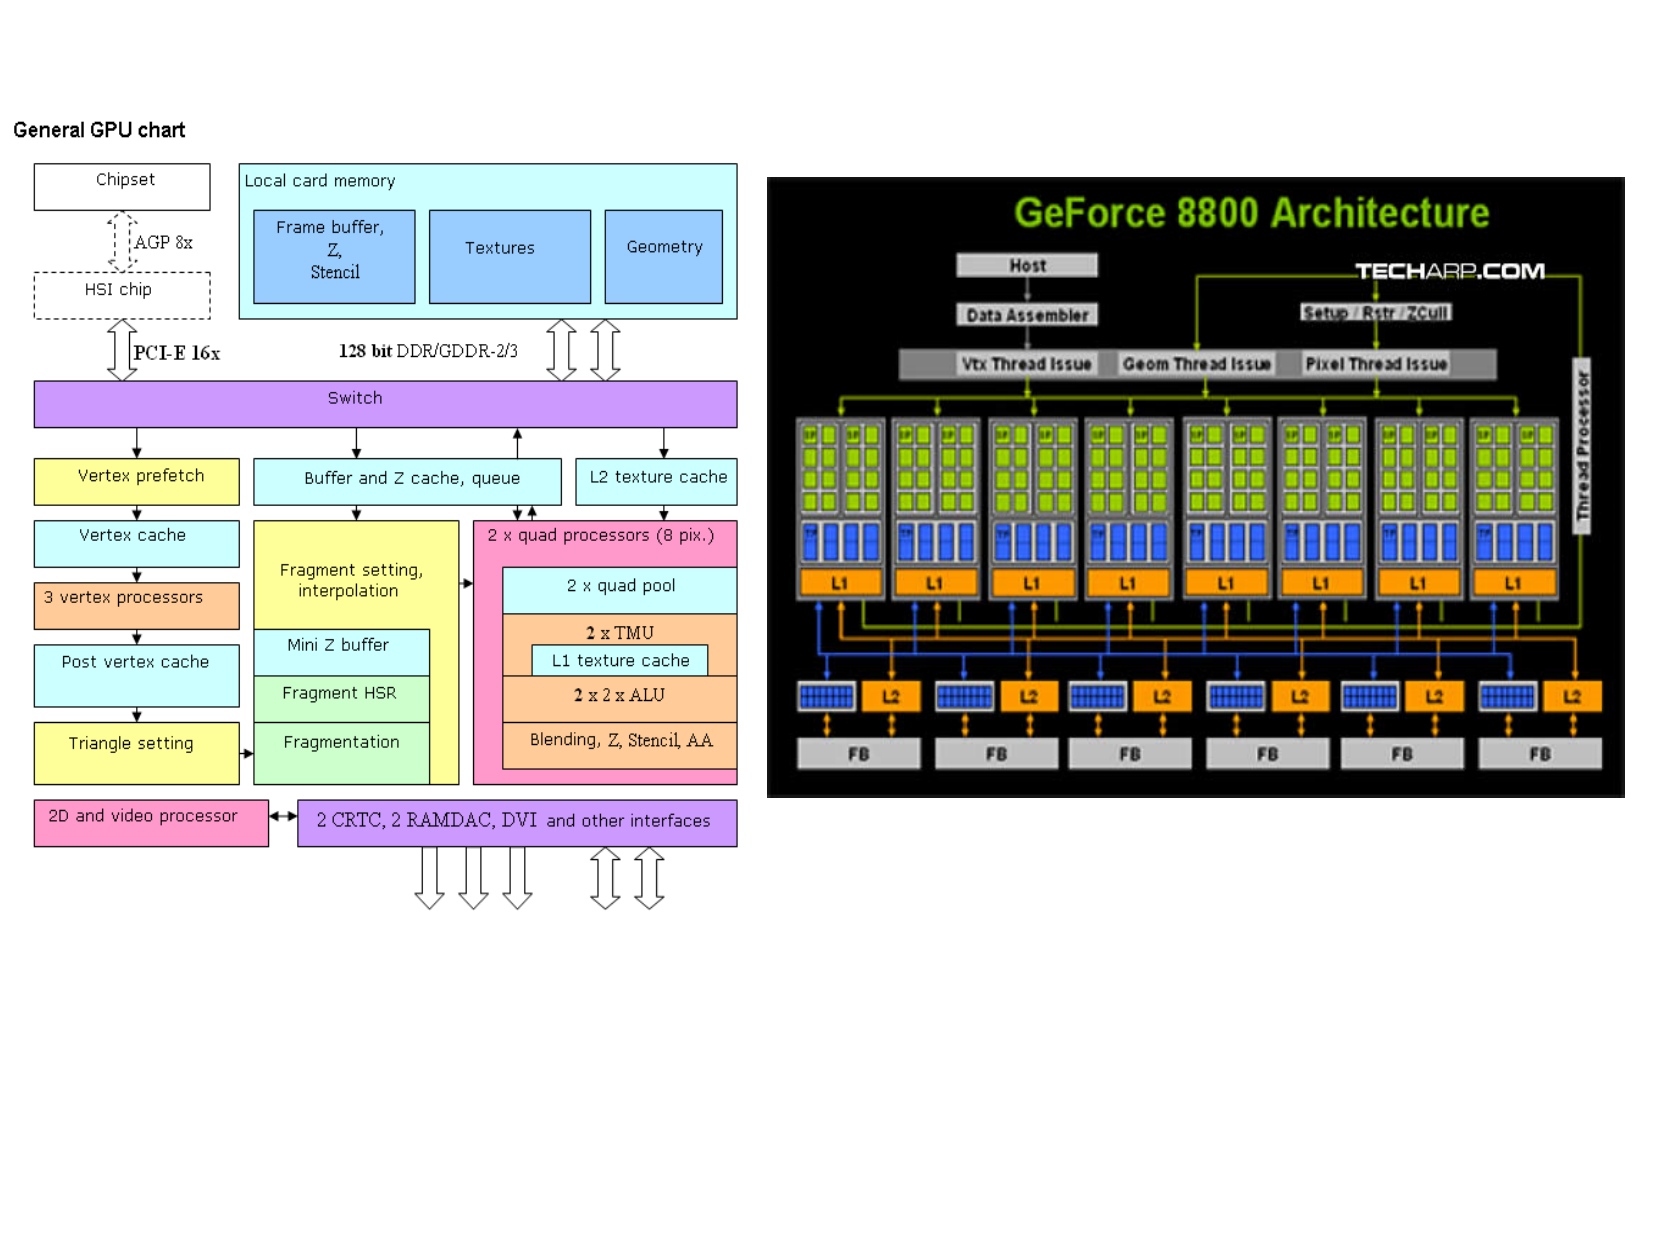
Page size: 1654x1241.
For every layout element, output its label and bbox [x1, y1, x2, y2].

picture [767, 177, 1625, 798]
picture [7, 118, 739, 916]
